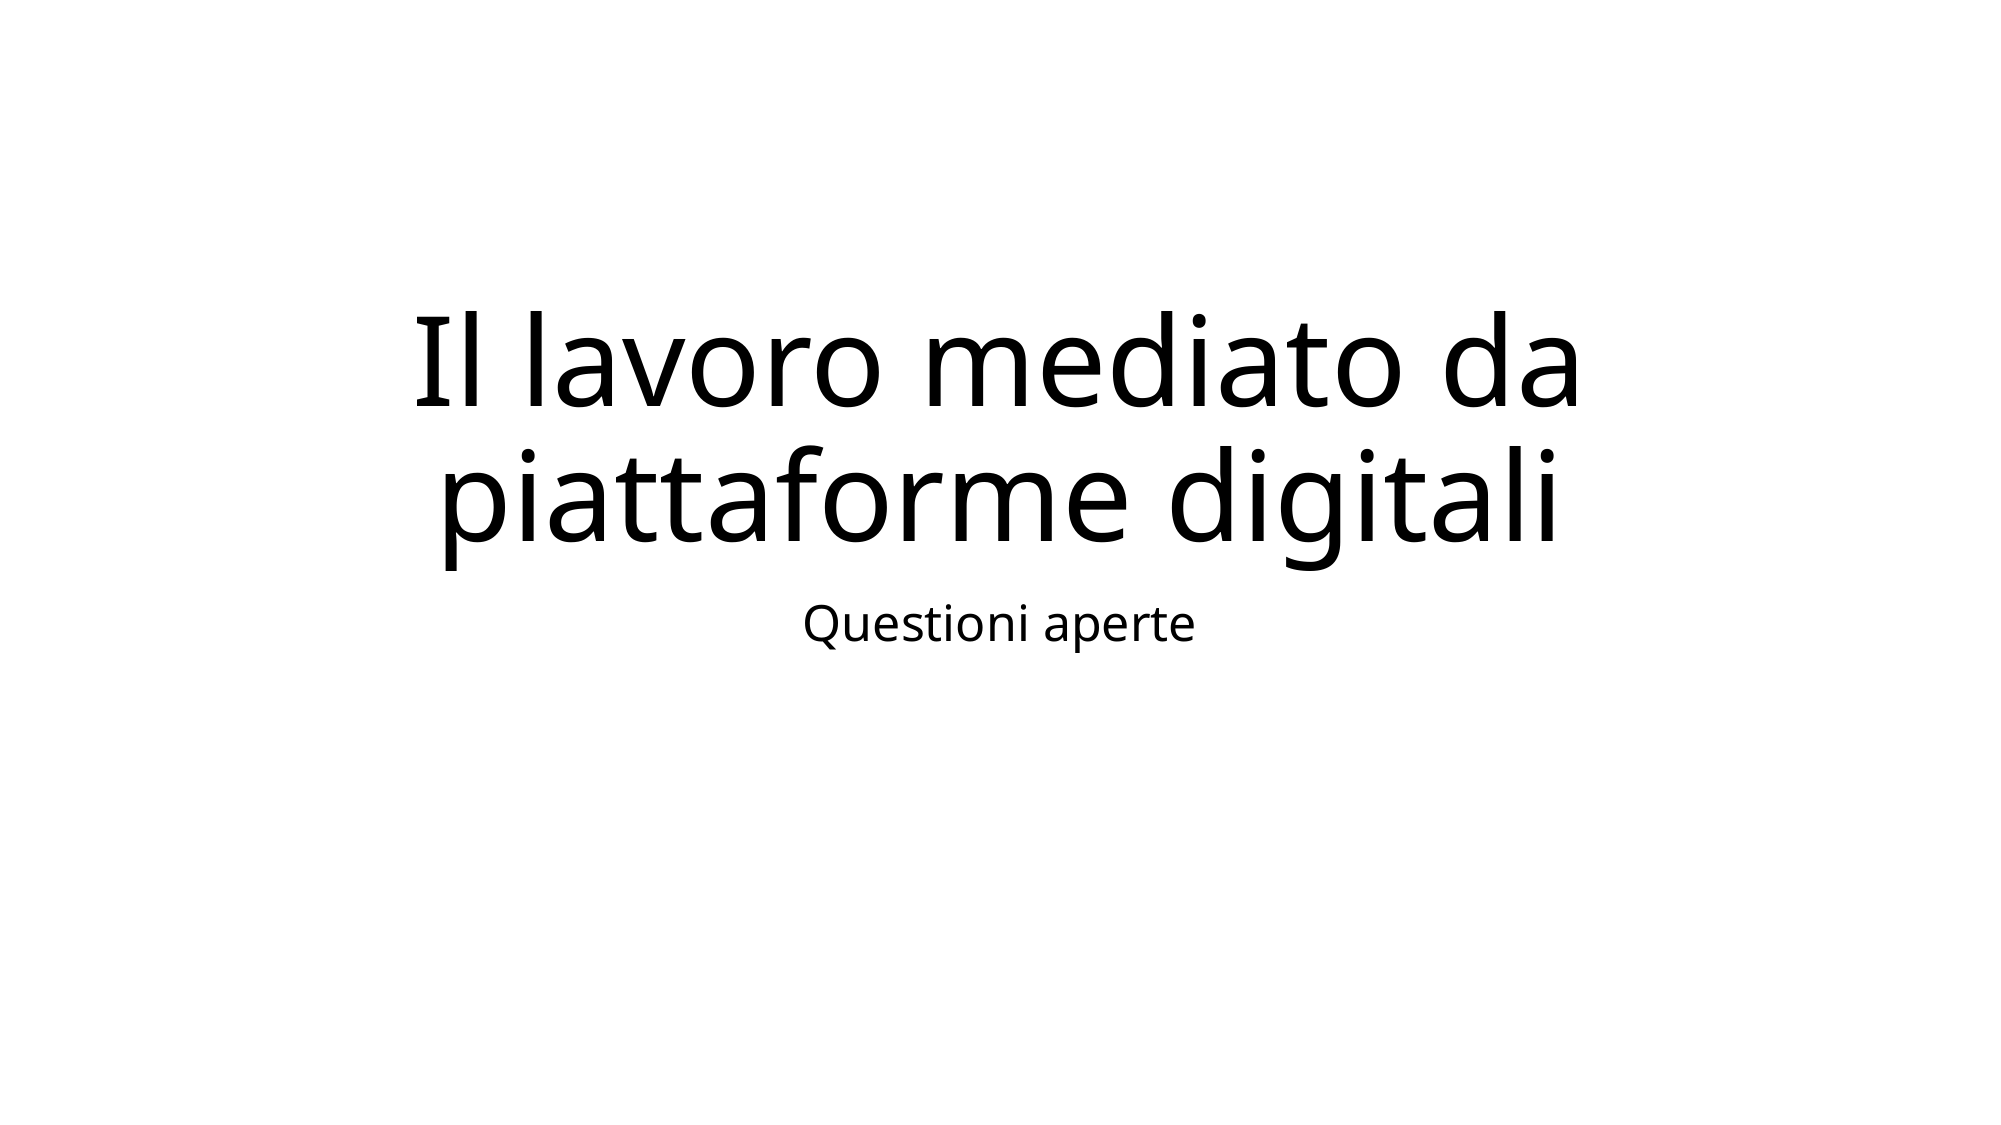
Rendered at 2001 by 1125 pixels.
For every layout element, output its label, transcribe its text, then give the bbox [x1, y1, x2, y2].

subtitle Questioni aperte [249, 590, 1750, 863]
title Il lavoro mediato da piattaforme digitali [249, 184, 1750, 576]
